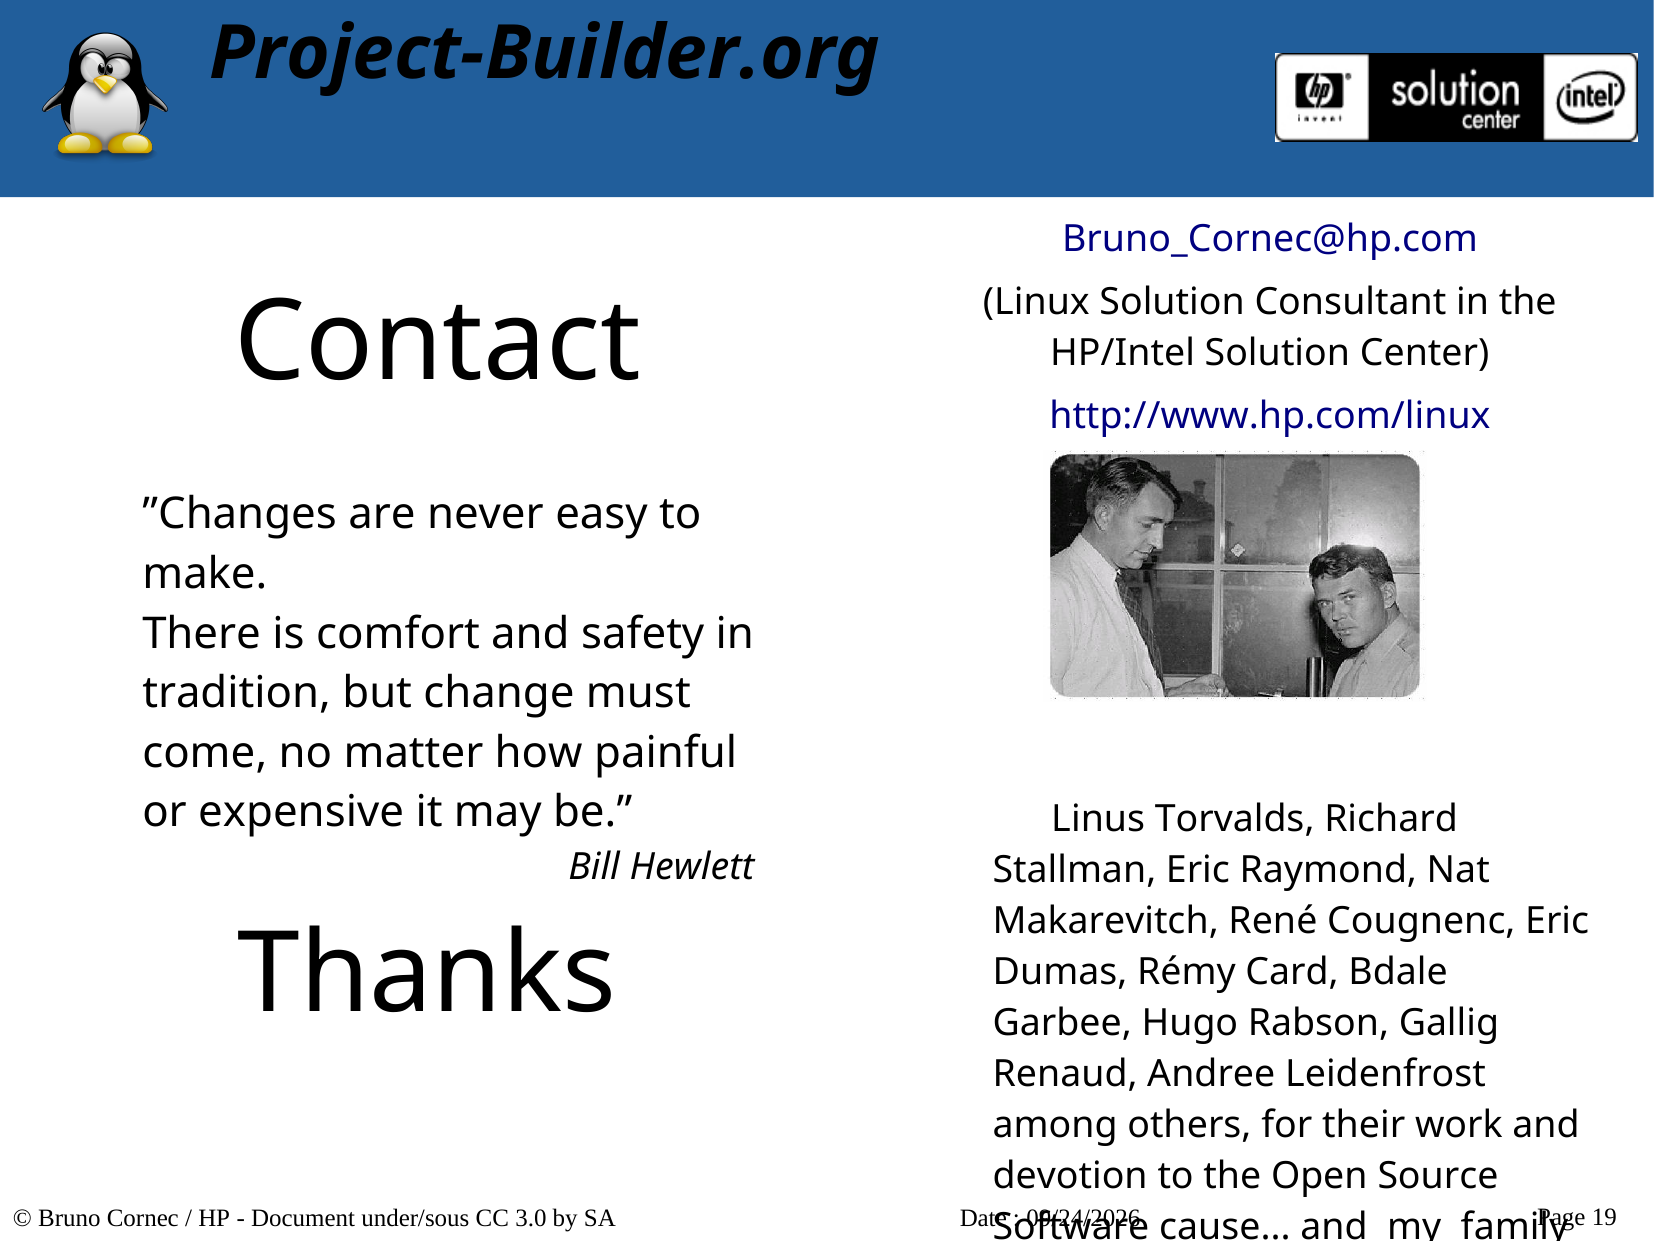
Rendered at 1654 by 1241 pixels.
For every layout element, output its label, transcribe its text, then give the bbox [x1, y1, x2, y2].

list Bruno_Cornec@hp.com (Linux Solution Consultant in the HP/Intel Solution Center) http://www.hp.com/linux Linus Torvalds, Richard Stallman, Eric Raymond, Nat Makarevitch, René Cougnenc, Eric Dumas, Rémy Card, Bdale Garbee, Hugo Rabson, Gallig Renaud, Andree Leidenfrost among others, for their work and devotion to the Open Source Software cause... and my family for his patience :-) [862, 211, 1595, 1189]
picture [42, 29, 168, 167]
picture [1275, 53, 1638, 142]
text_box ”Changes are never easy to make. There is comfort and safety in tradition, but change must come, no matter how painful or expensive it may be.” Bill Hewlett [65, 482, 783, 856]
picture [1043, 450, 1427, 702]
text_box Thanks [237, 891, 642, 1032]
text_box Contact [234, 259, 672, 399]
